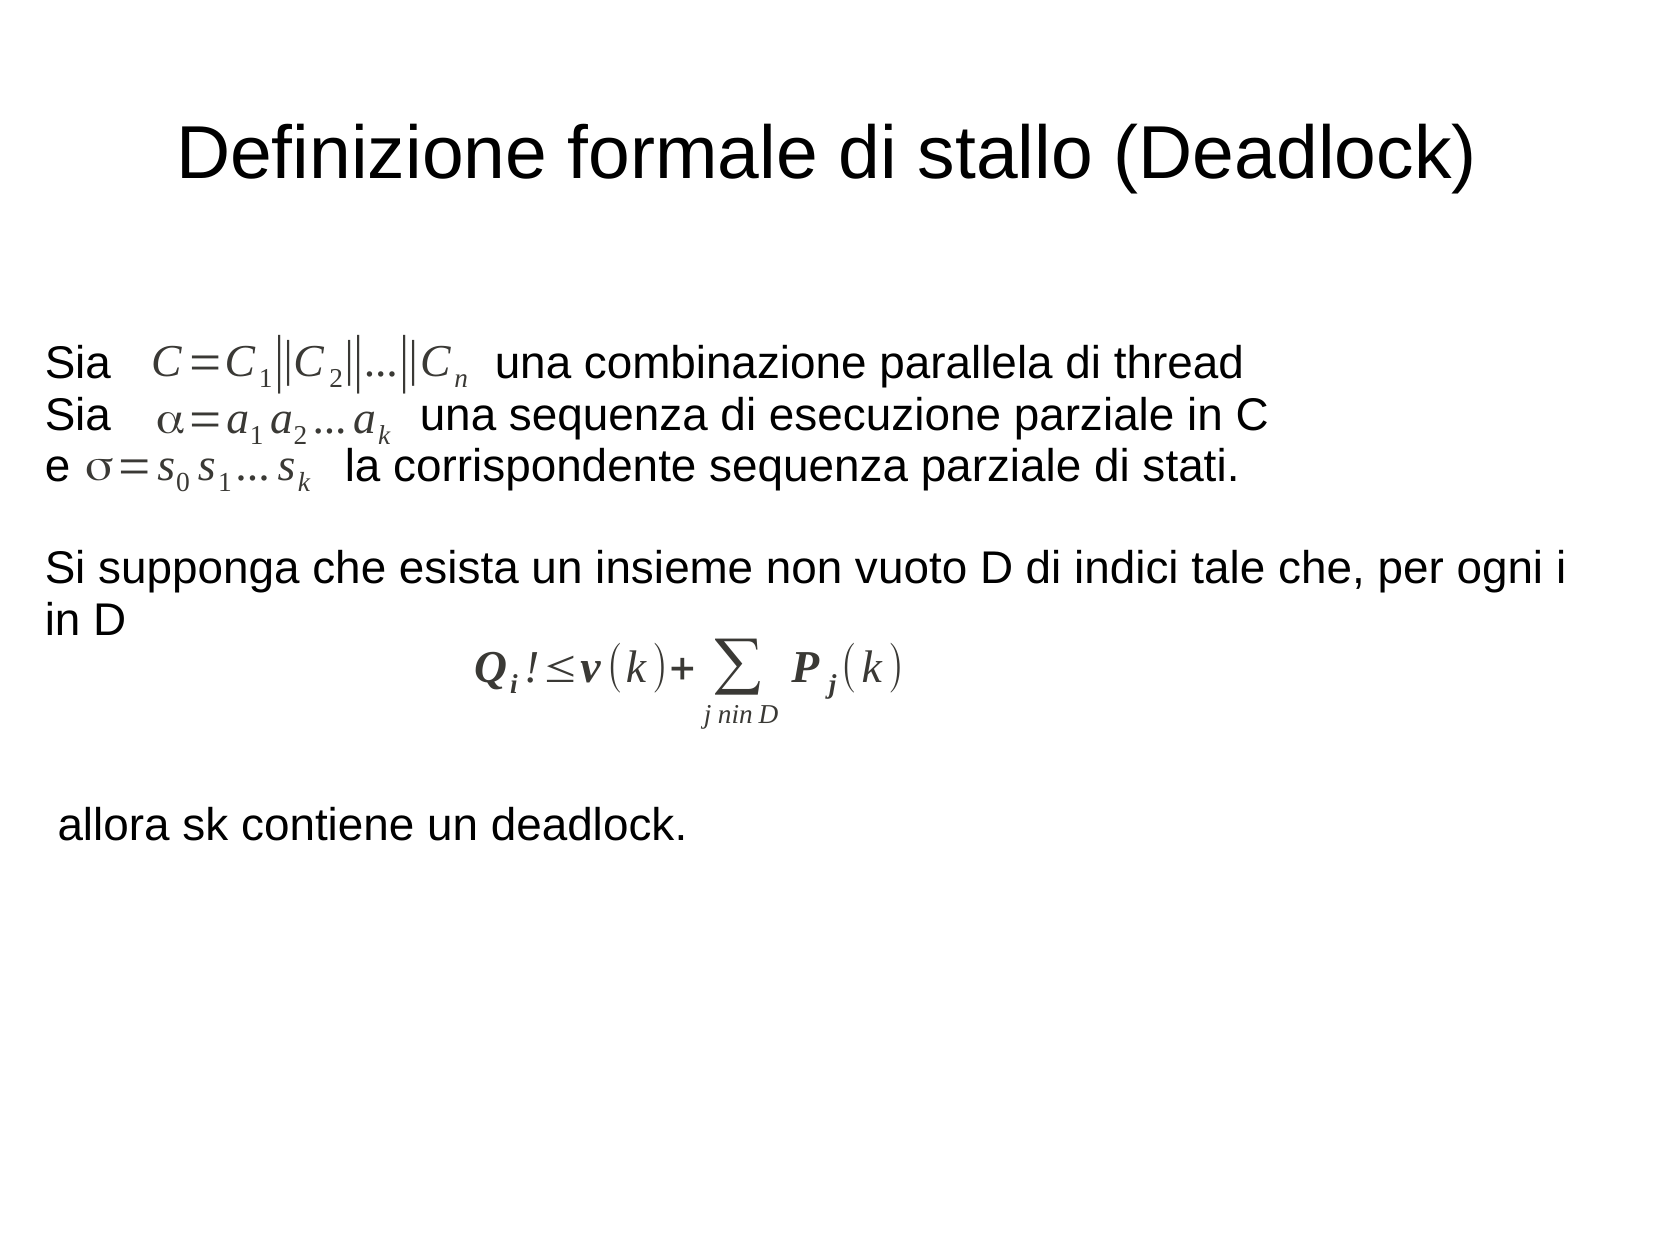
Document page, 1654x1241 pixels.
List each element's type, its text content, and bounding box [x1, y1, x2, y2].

text_box Sia una combinazione parallela di thread Sia una sequenza di esecuzione parziale in C e la corrispondente sequenza parziale di stati. Si supponga che esista un insieme non vuoto D di indici tale che, per ogni i in D allora sk contiene un deadlock. [30, 330, 1606, 858]
chart [79, 332, 478, 498]
chart [467, 635, 910, 729]
title Definizione formale di stallo (Deadlock) [82, 49, 1571, 257]
